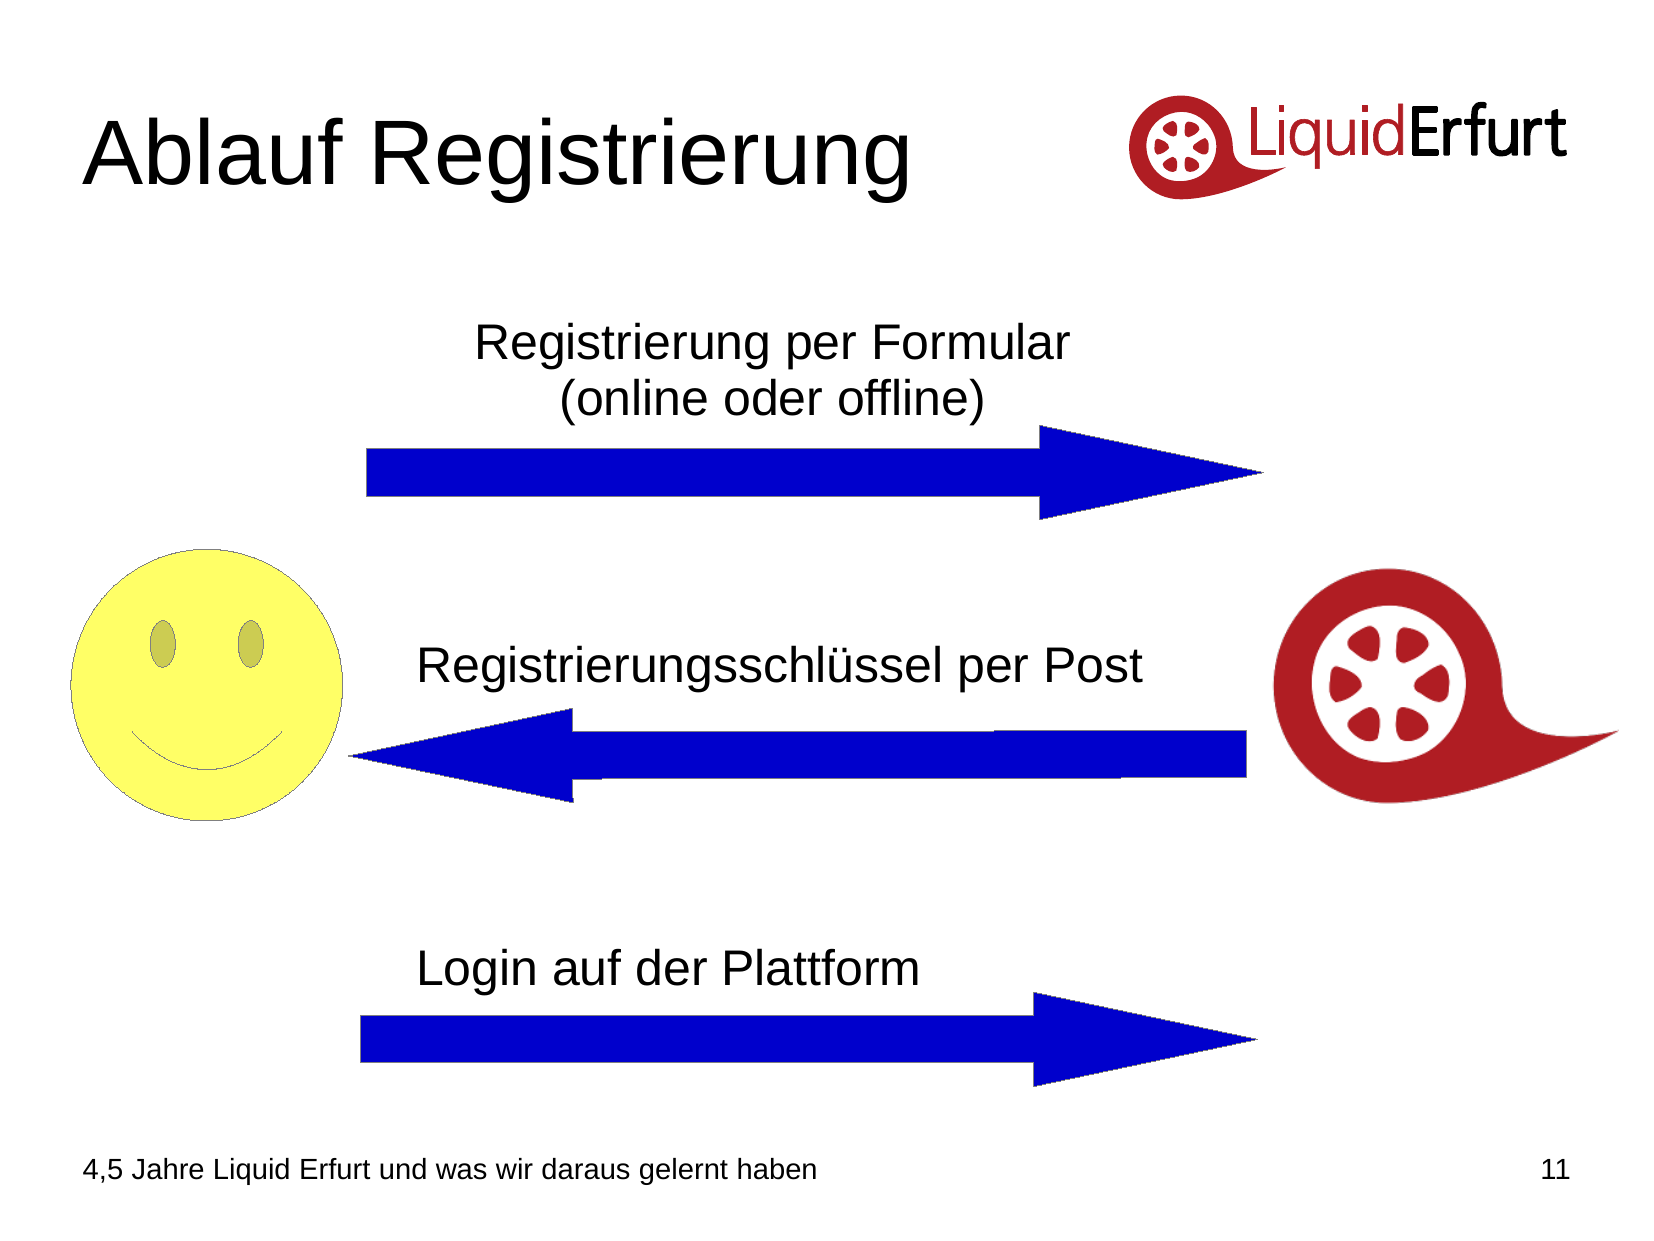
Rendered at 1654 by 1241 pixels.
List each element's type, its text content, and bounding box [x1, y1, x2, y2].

text_box [348, 730, 1247, 803]
text_box Registrierungsschlüssel per Post [401, 629, 1170, 756]
text_box [360, 1004, 1258, 1087]
text_box [70, 549, 343, 821]
text_box [366, 441, 1264, 520]
title Ablauf Registrierung [82, 49, 1571, 257]
text_box Login auf der Plattform [401, 933, 1134, 1004]
text_box Registrierung per Formular (online oder offline) [431, 307, 1115, 466]
picture [1263, 498, 1630, 875]
